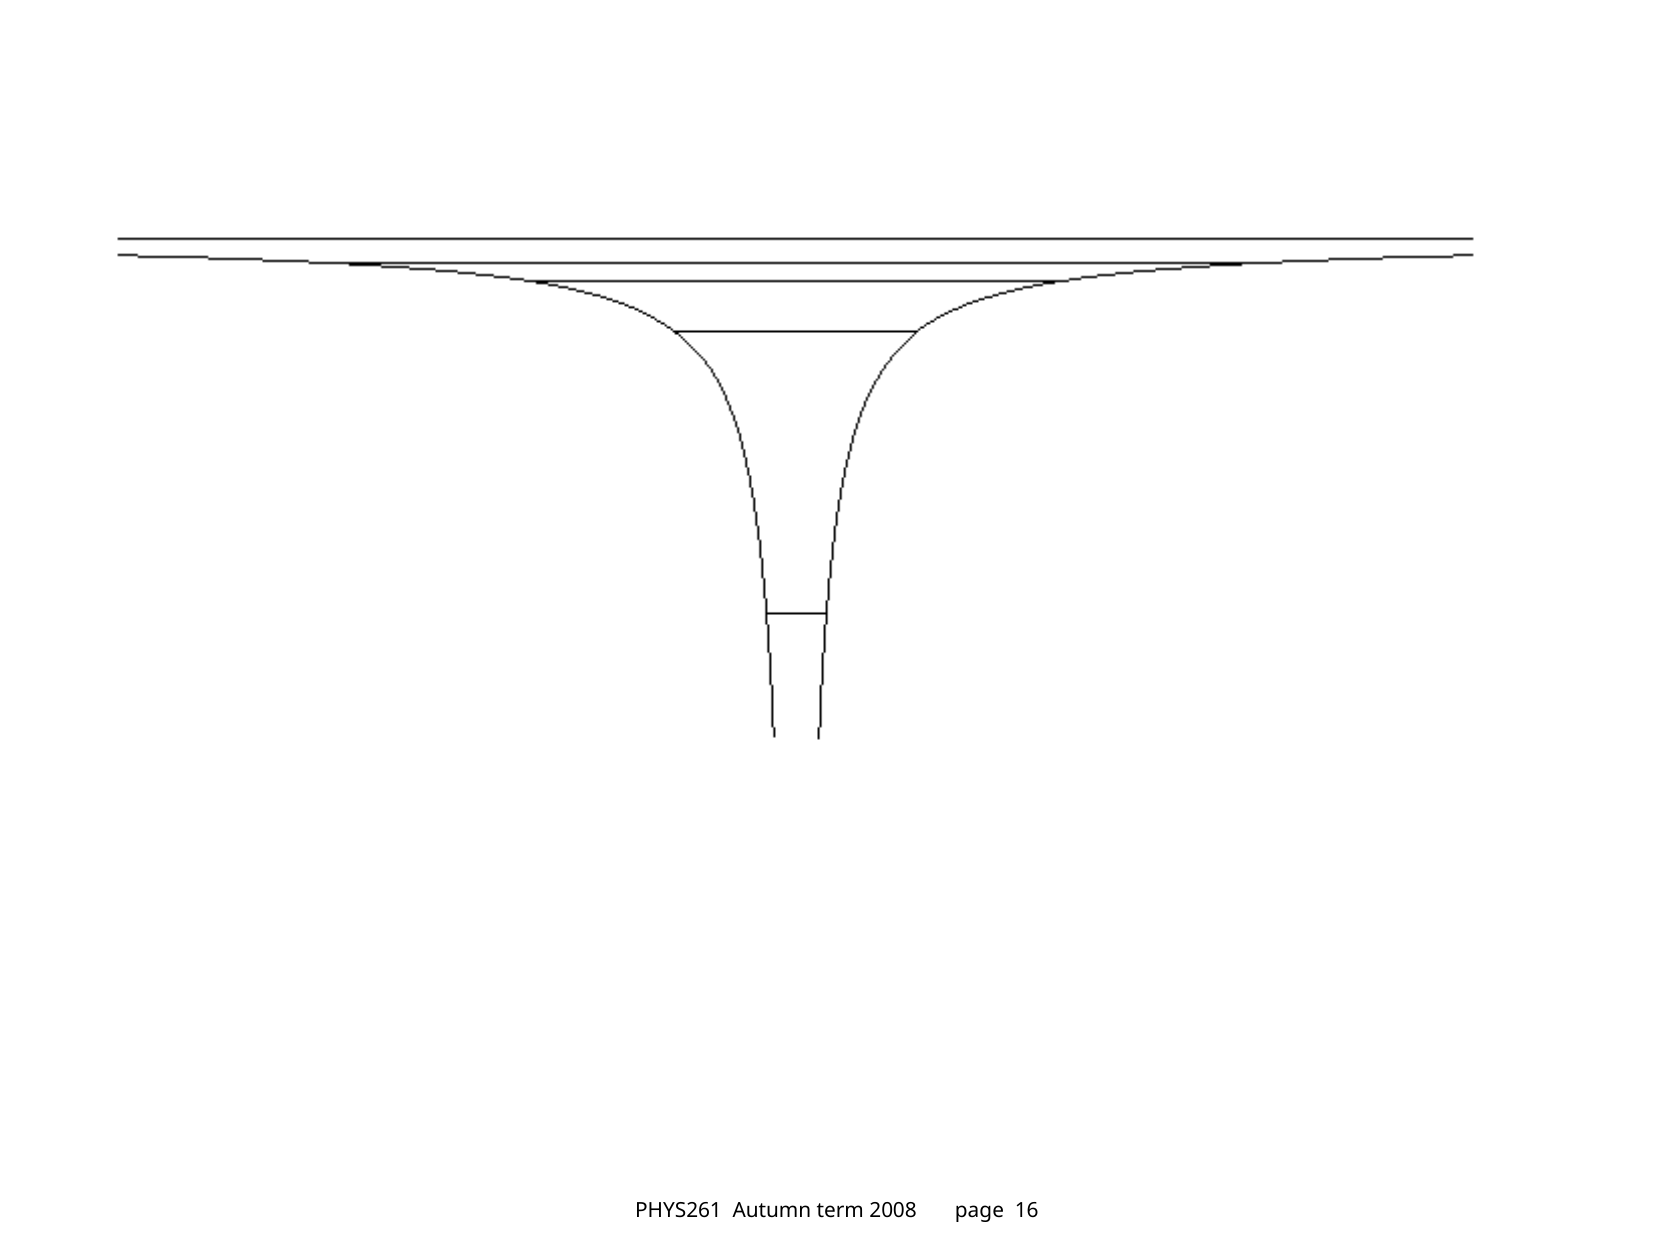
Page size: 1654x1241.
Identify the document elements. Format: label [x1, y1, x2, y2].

picture [82, 192, 1516, 764]
